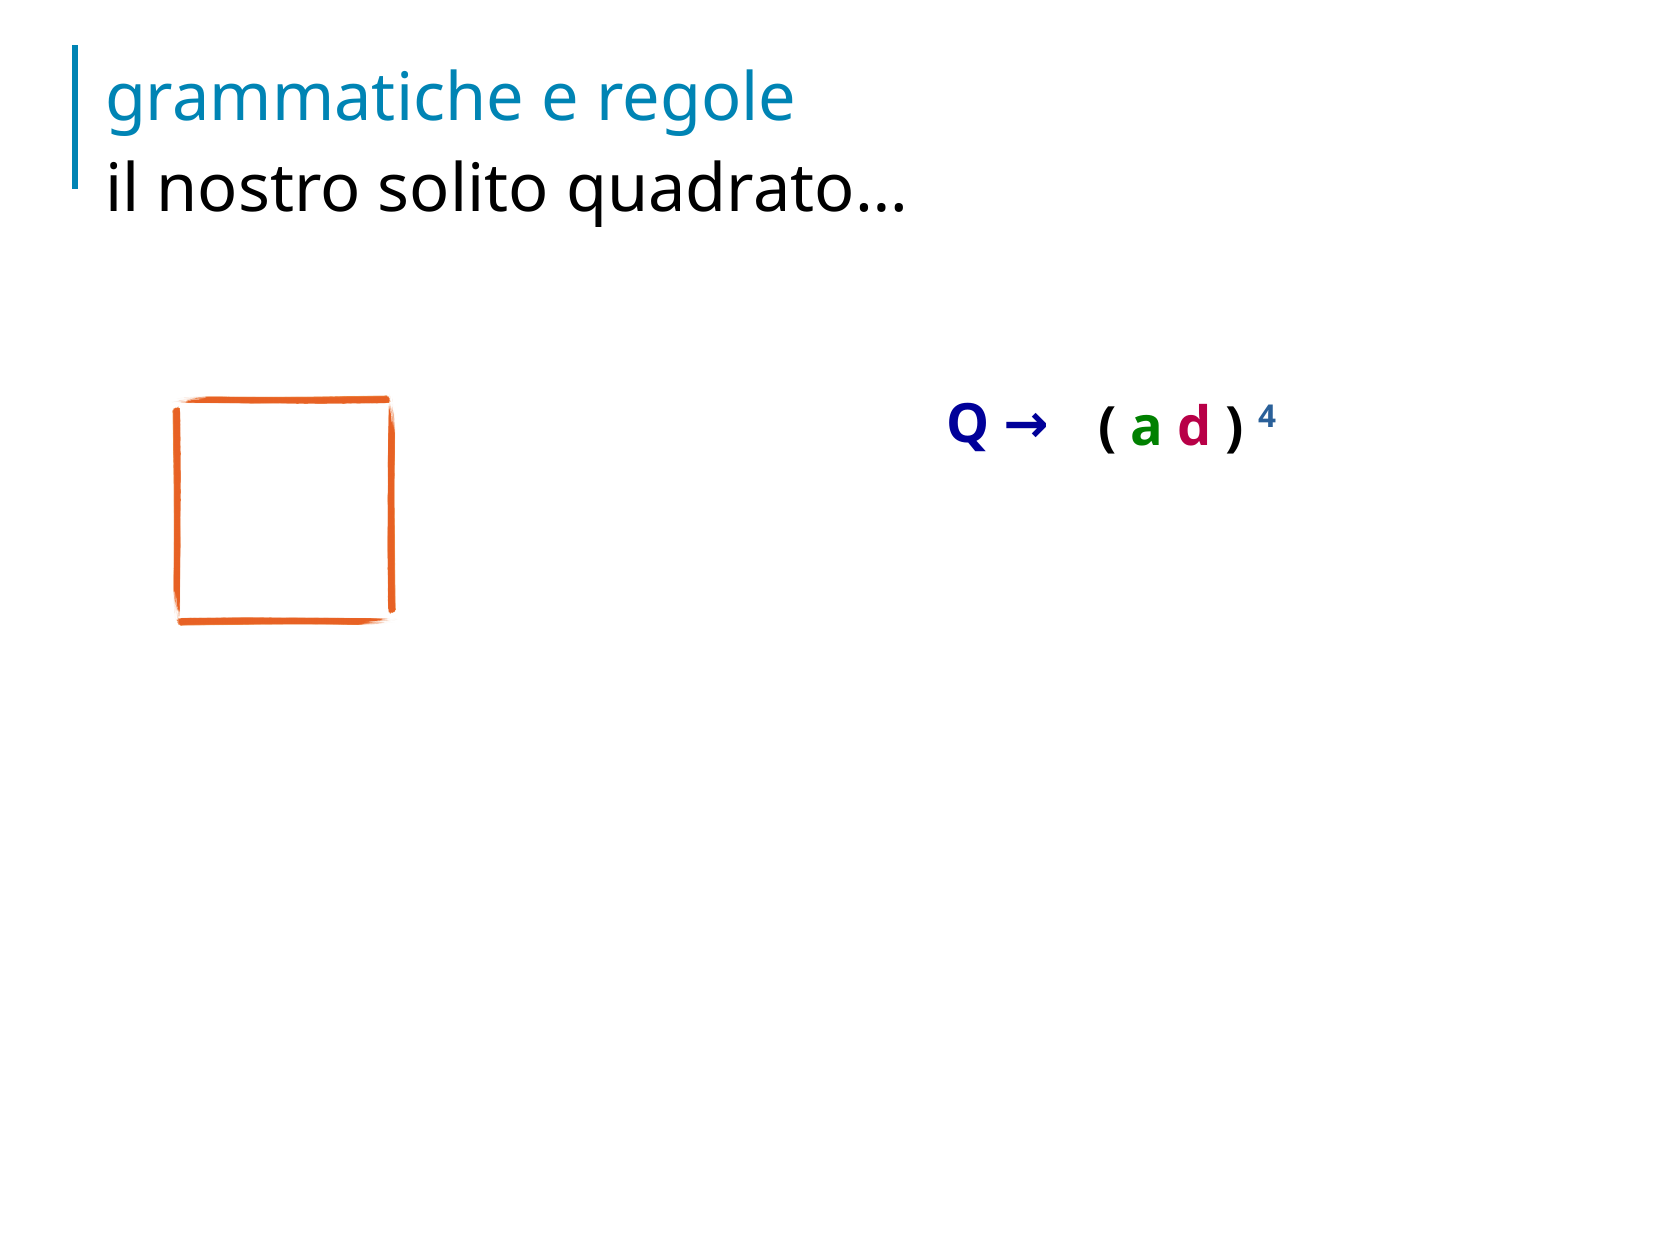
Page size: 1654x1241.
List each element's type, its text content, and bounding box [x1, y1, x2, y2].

text_box Q → [931, 380, 1104, 469]
title grammatiche e regole il nostro solito quadrato… [105, 49, 1571, 200]
text_box ( a d ) 4 [1083, 383, 1285, 472]
picture [172, 406, 398, 628]
picture [170, 393, 396, 614]
